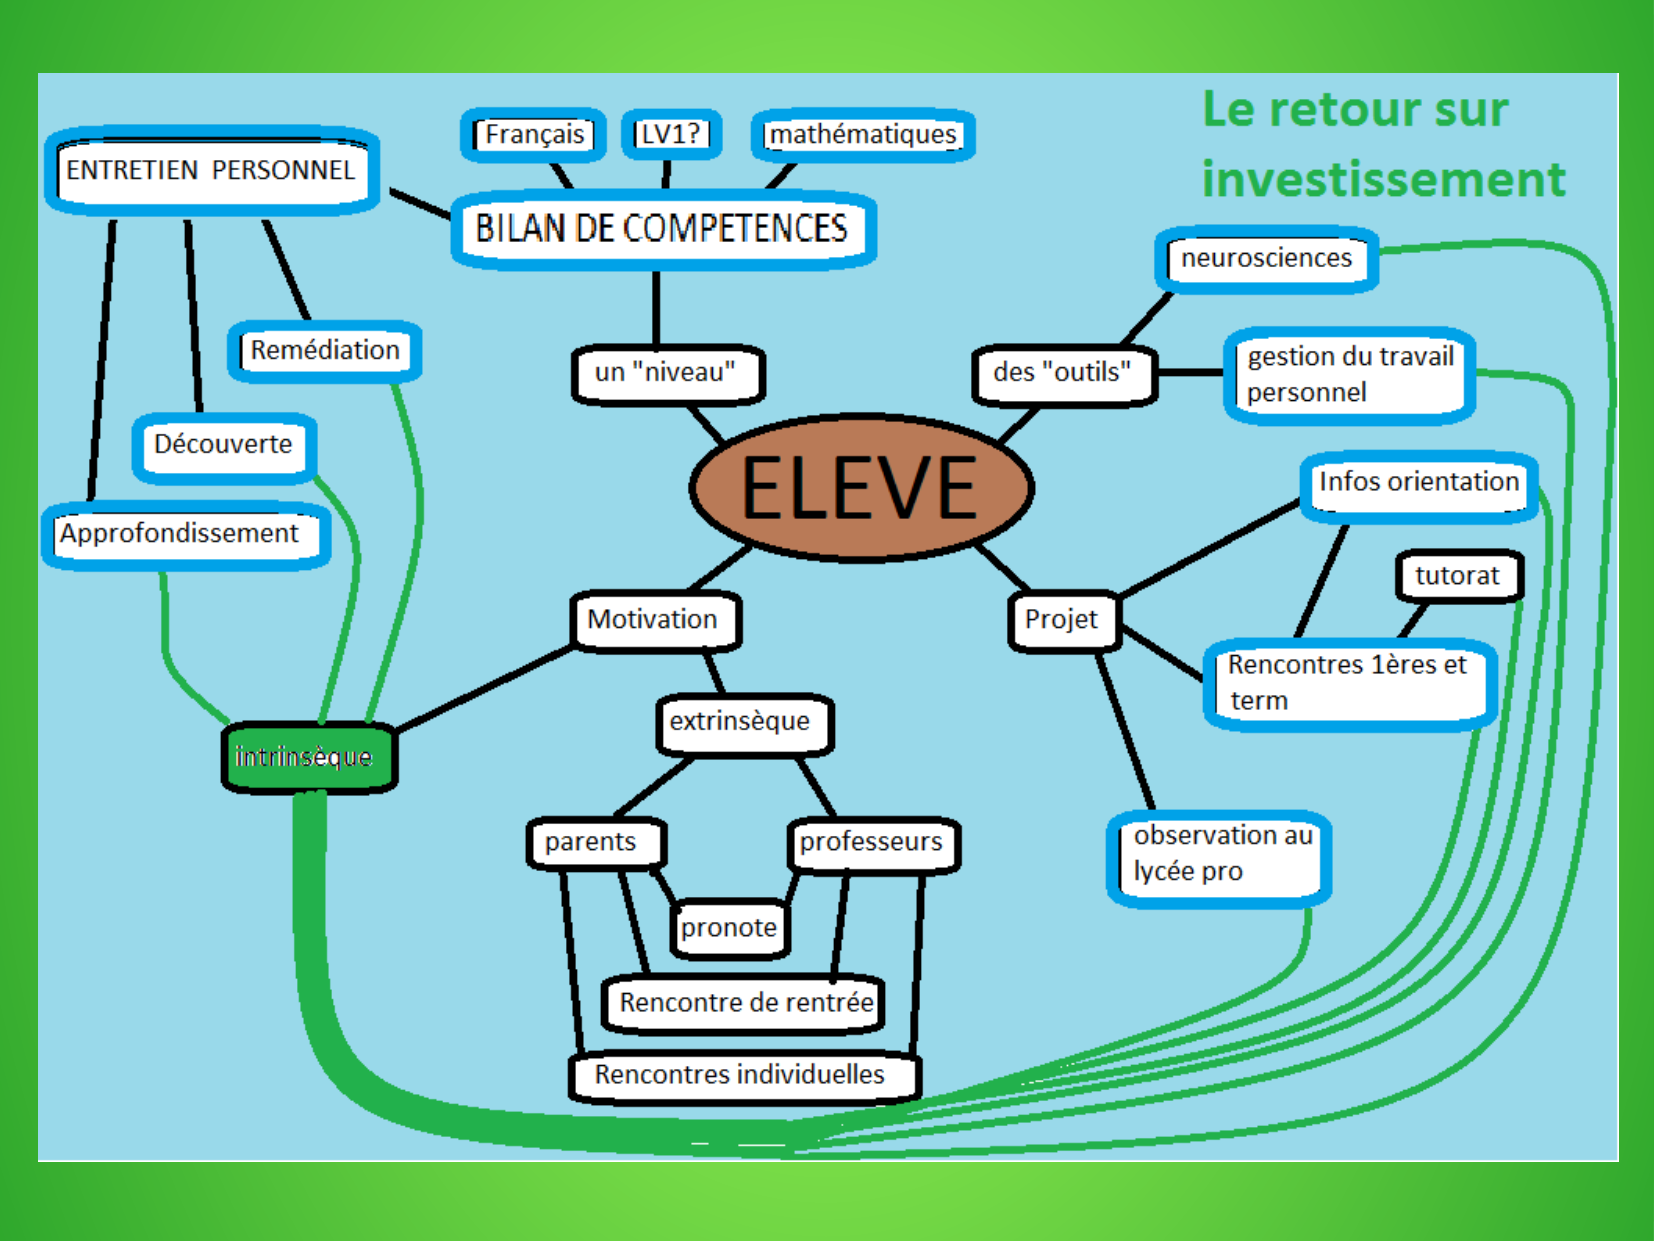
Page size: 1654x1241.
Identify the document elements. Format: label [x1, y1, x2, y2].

picture [38, 73, 1619, 1162]
